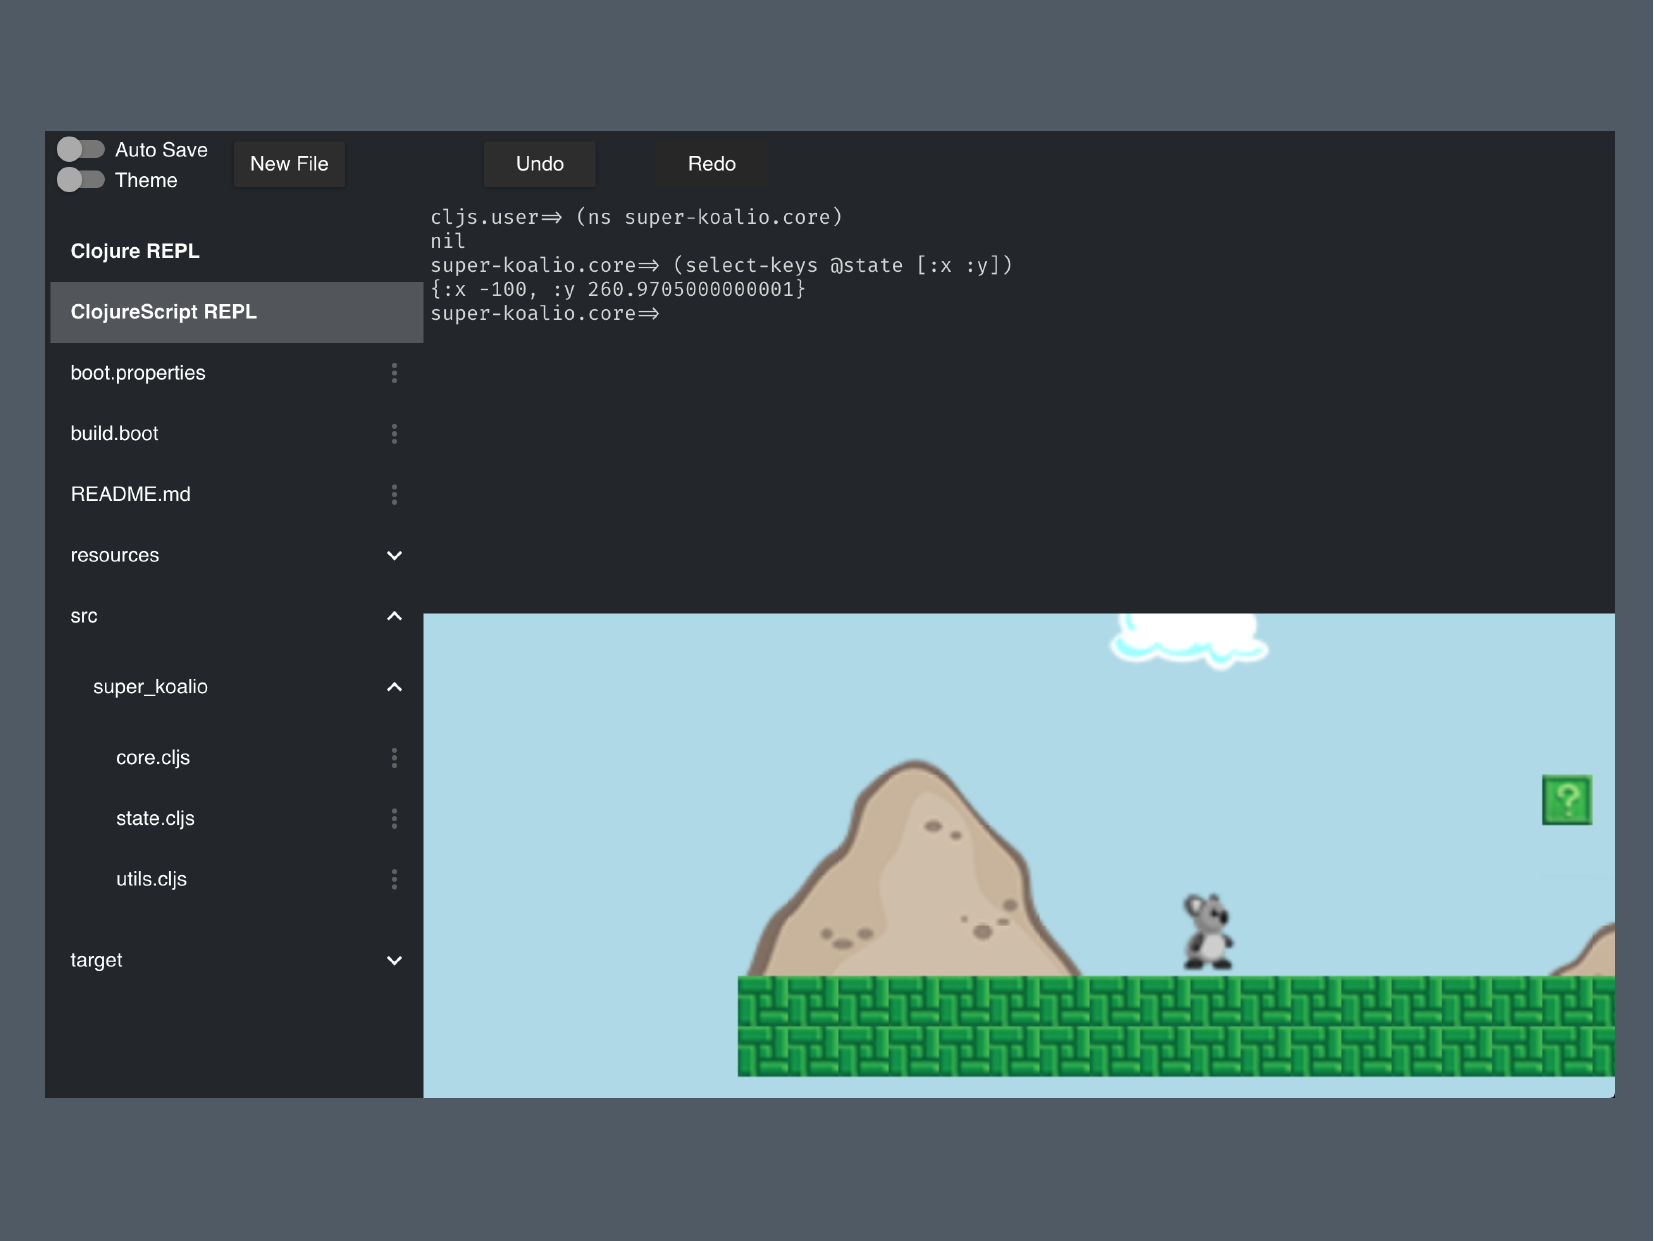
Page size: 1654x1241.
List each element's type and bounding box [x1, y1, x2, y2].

picture [45, 131, 1615, 1099]
